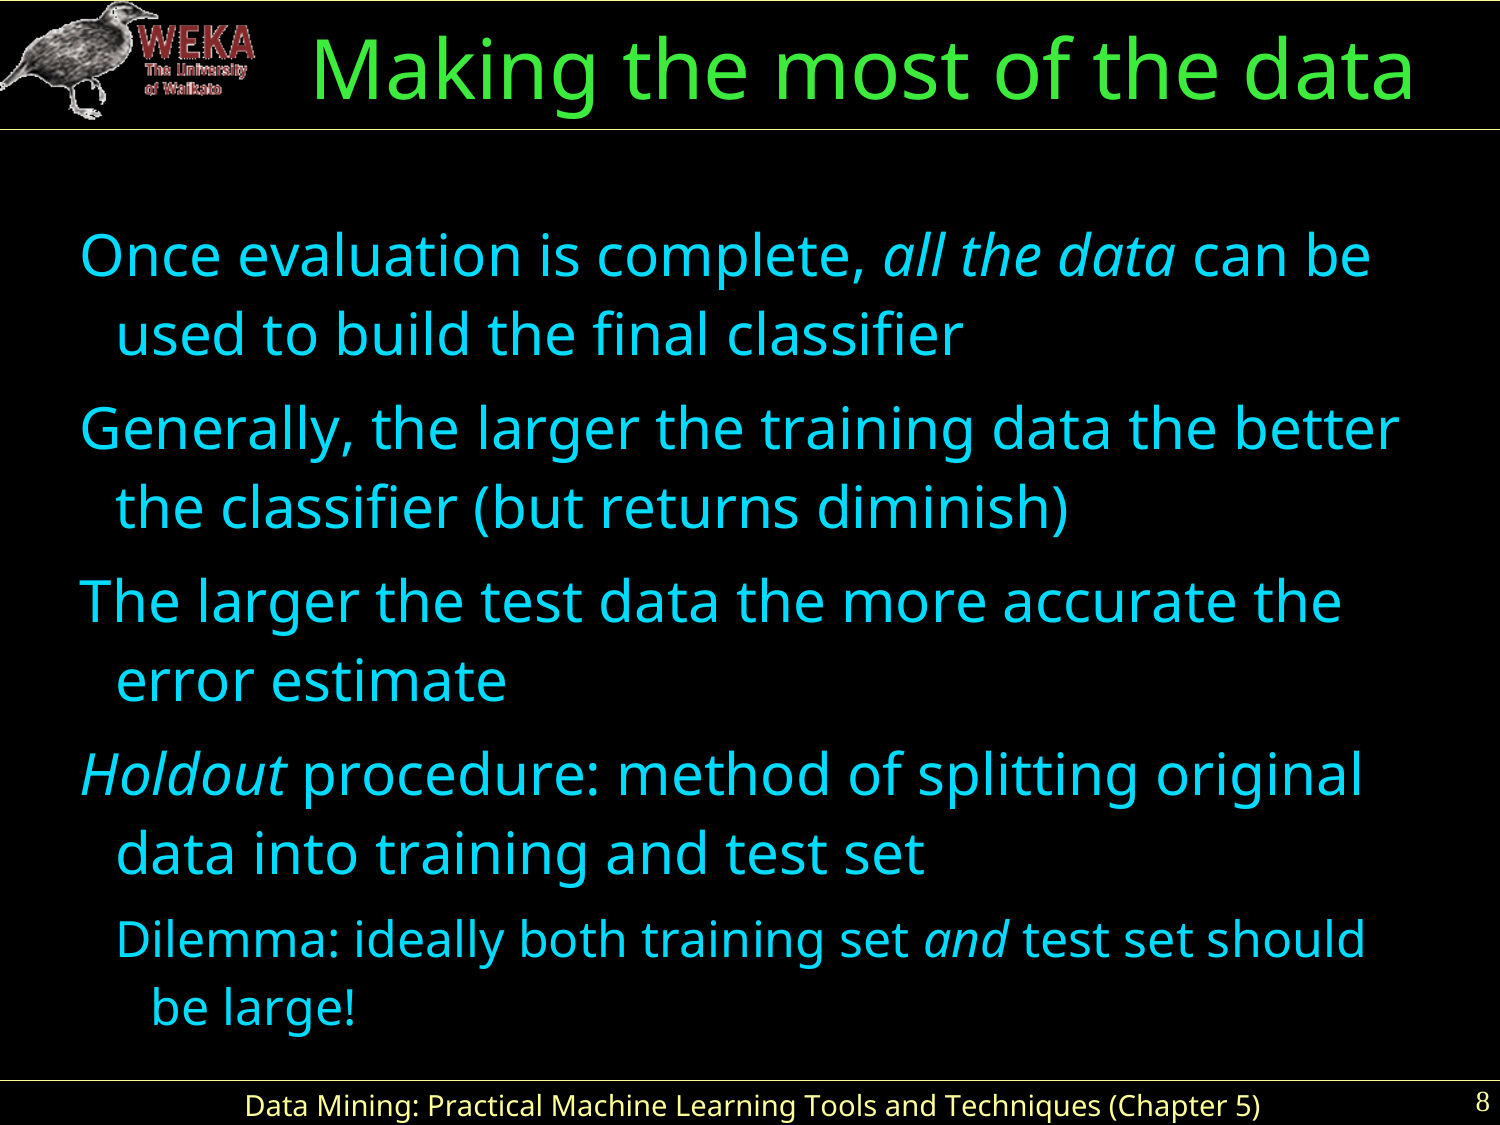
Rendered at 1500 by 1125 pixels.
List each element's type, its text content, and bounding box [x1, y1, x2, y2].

picture [0, 1, 266, 129]
title Making the most of the data [295, 0, 1500, 148]
text_box Once evaluation is complete, all the data can be used to build the final classifier Generally, the larger the training data the better the classifier (but returns diminish) The larger the test data the more accurate the error estimate Holdout procedure: method of splitting original data into training and test set Dilemma: ideally both training set and test set should be large! [29, 206, 1447, 926]
